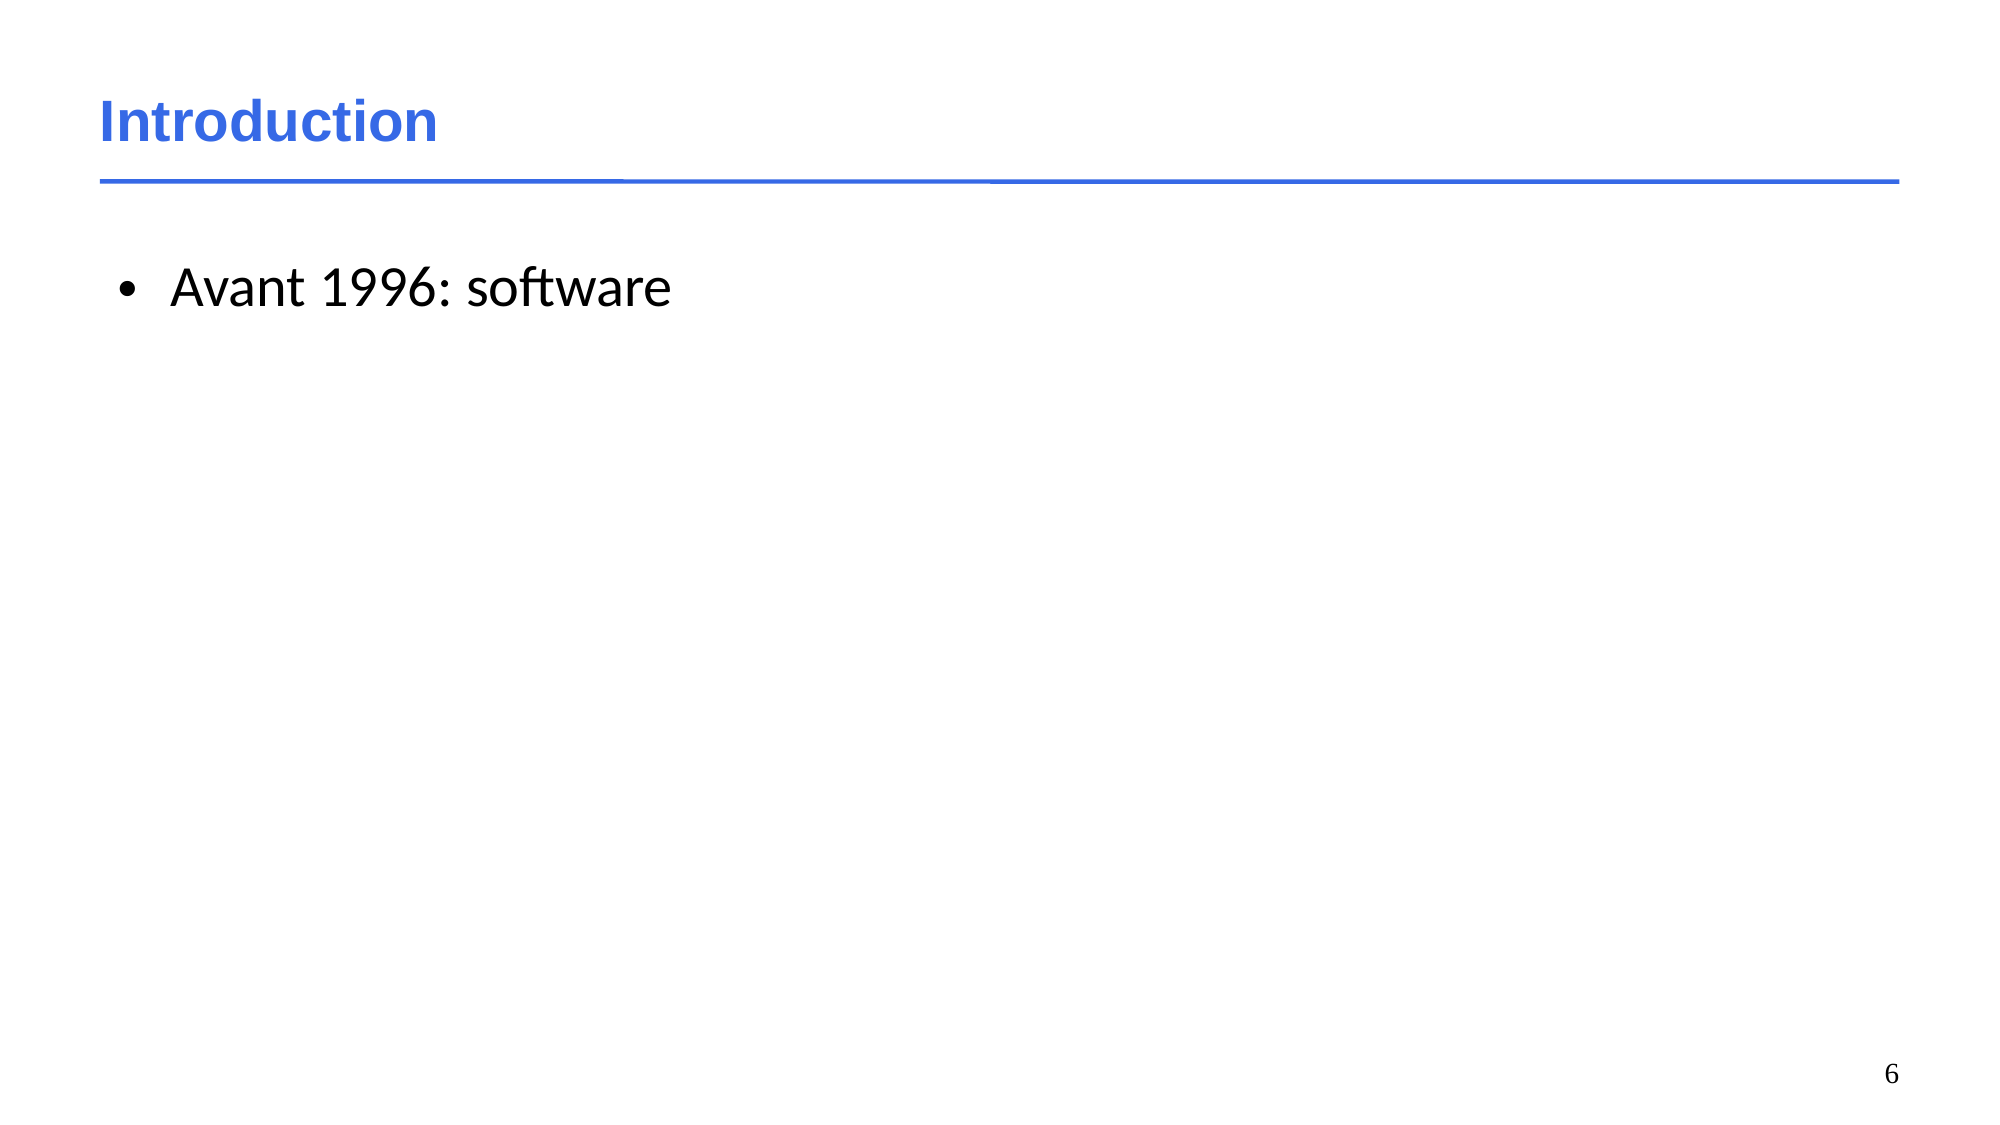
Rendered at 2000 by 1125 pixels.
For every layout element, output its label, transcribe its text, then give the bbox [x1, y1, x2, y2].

list Avant 1996: software [99, 263, 1900, 976]
title Introduction [99, 27, 1900, 215]
